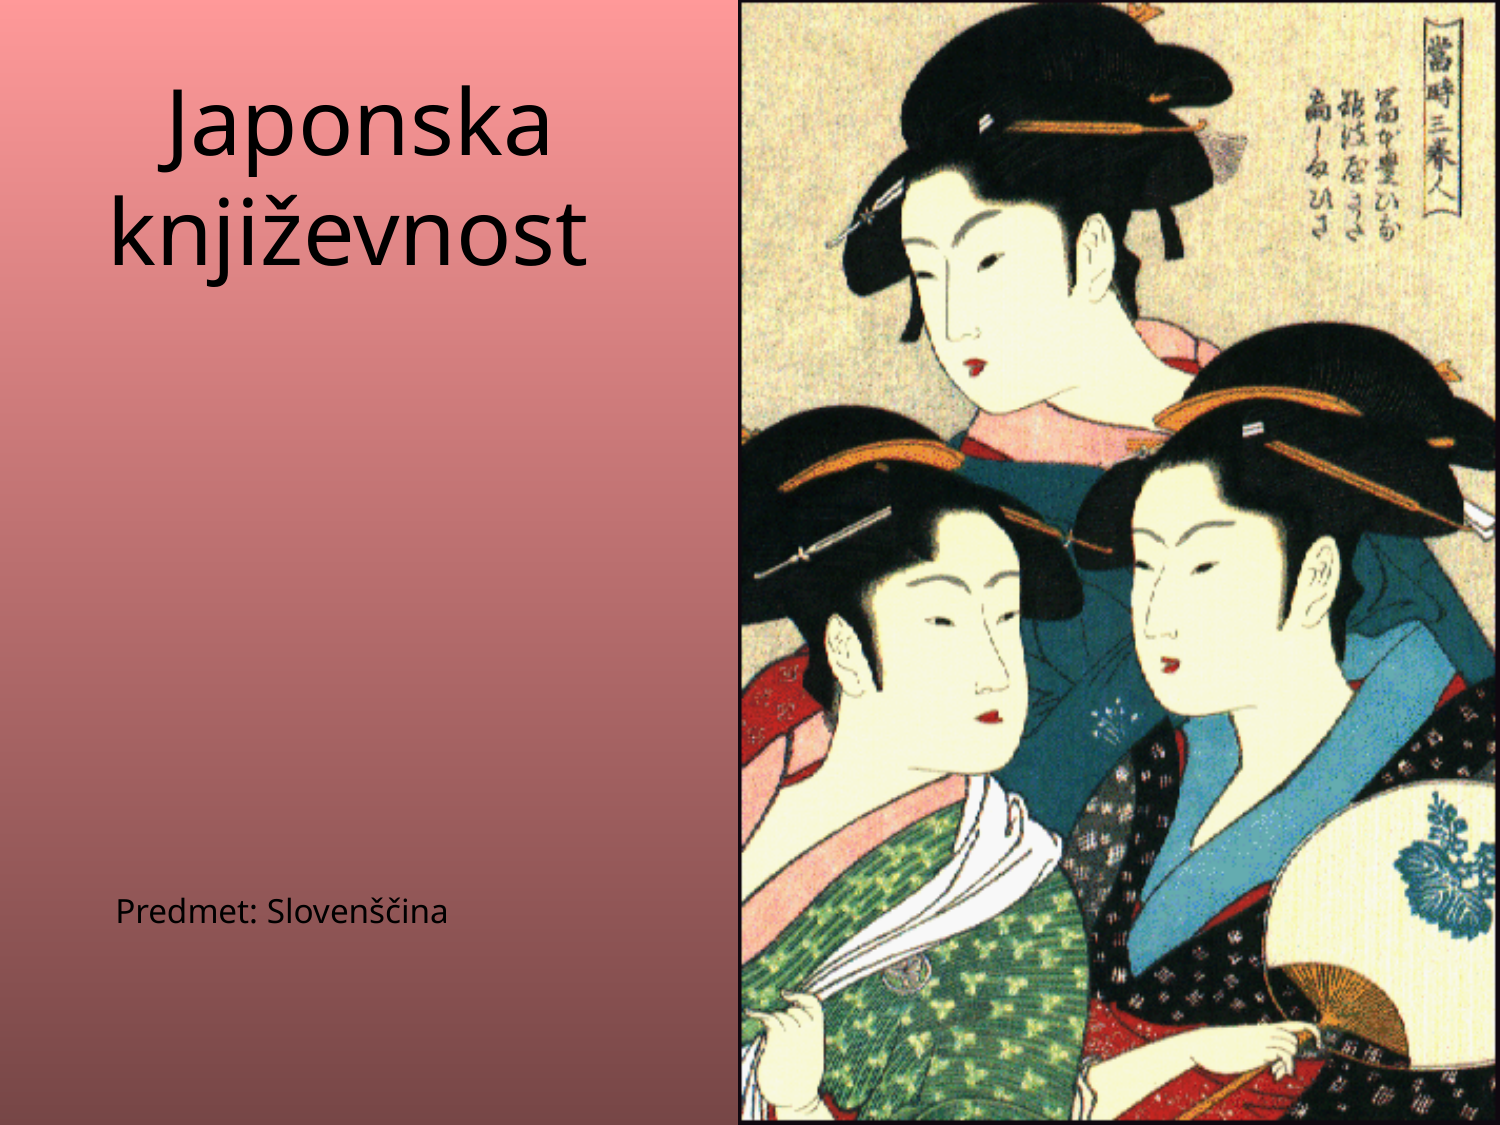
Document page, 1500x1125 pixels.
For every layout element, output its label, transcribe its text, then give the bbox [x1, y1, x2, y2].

list Predmet: Slovenščina [100, 774, 738, 976]
title Japonska književnost [41, 45, 680, 303]
picture [738, 0, 1500, 1125]
